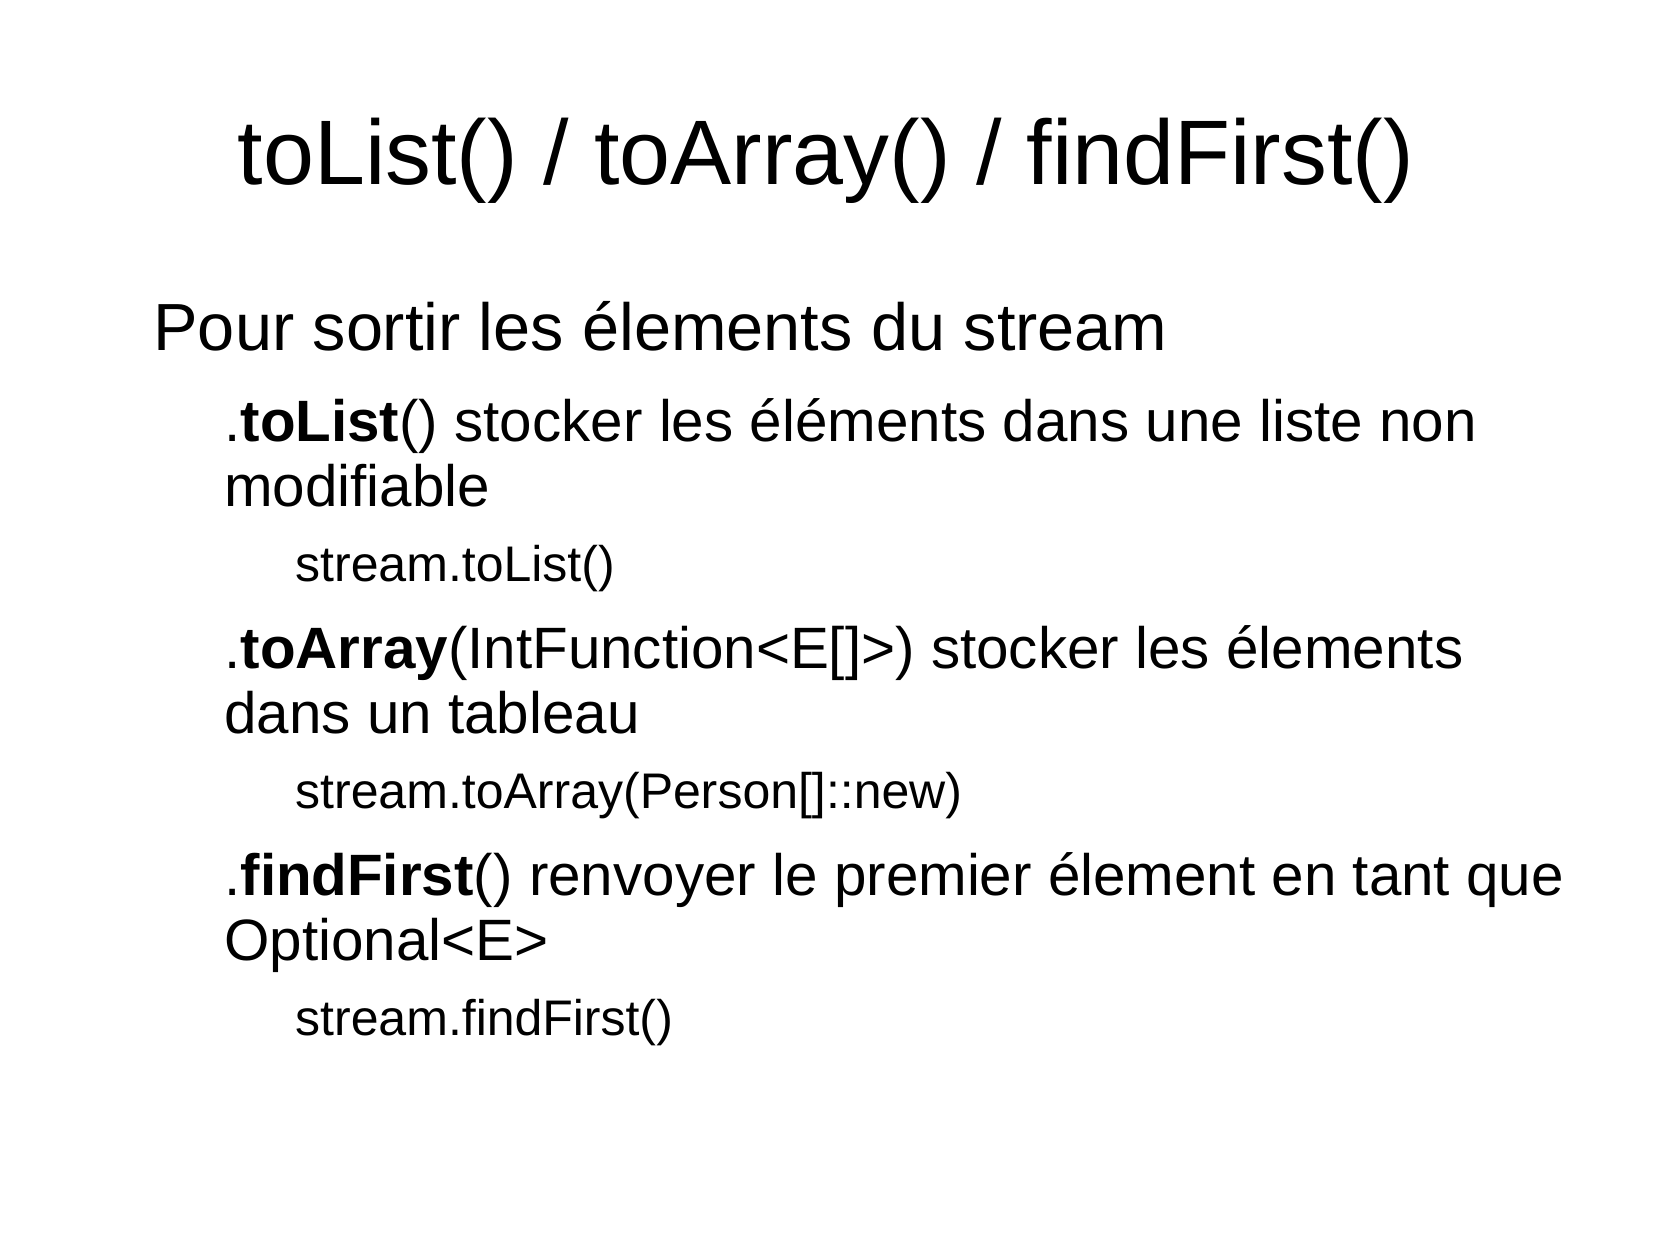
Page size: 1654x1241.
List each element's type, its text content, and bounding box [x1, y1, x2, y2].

list Pour sortir les élements du stream .toList() stocker les éléments dans une liste non modifiable stream.toList() .toArray(IntFunction<E[]>) stocker les élements dans un tableau stream.toArray(Person[]::new) .findFirst() renvoyer le premier élement en tant que Optional<E> stream.findFirst() [82, 290, 1571, 1096]
title toList() / toArray() / findFirst() [82, 49, 1571, 257]
